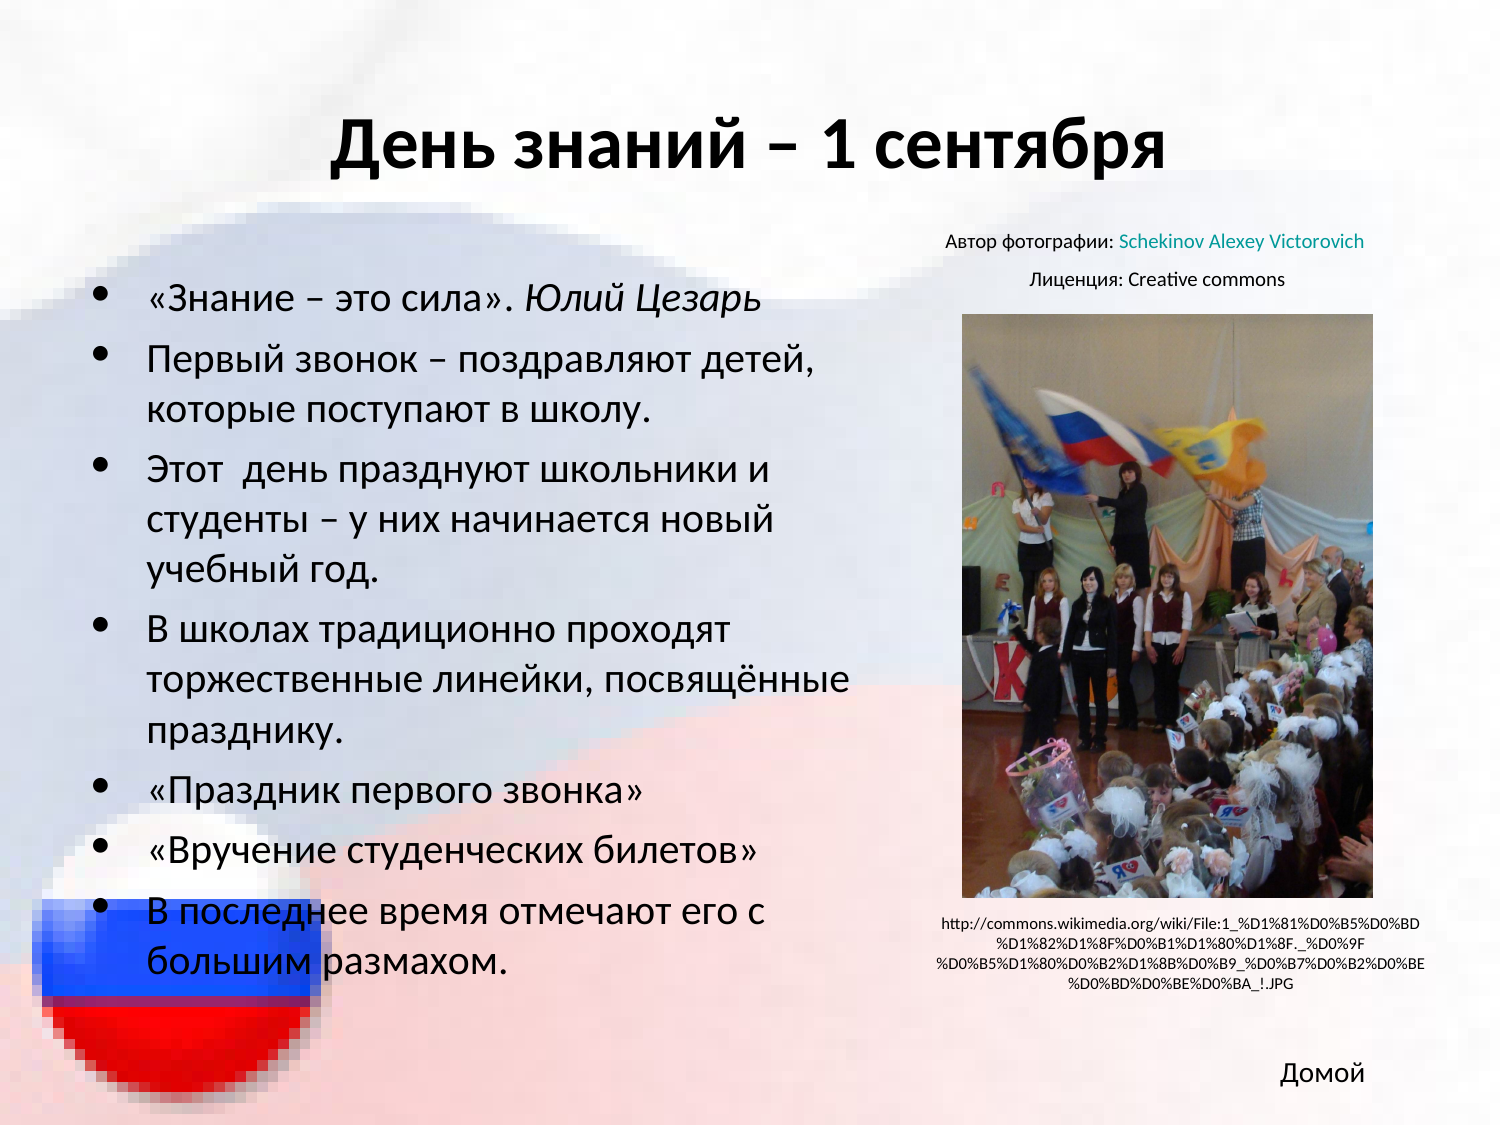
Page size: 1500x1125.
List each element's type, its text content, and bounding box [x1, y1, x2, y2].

list «Знание – это сила». Юлий Цезарь Первый звонок – поздравляют детей, которые поступают в школу. Этот день празднуют школьники и студенты – у них начинается новый учебный год. В школах традиционно проходят торжественные линейки, посвящённые празднику. «Праздник первого звонка» «Вручение студенческих билетов» В последнее время отмечают его с большим размахом. [74, 262, 892, 1052]
text_box http://commons.wikimedia.org/wiki/File:1_%D1%81%D0%B5%D0%BD%D1%82%D1%8F%D0%B1%D1%80%D1%8F._%D0%9F%D0%B5%D1%80%D0%B2%D1%8B%D0%B9_%D0%B7%D0%B2%D0%BE%D0%BD%D0%BE%D0%BA_!.JPG [915, 904, 1447, 1001]
text_box Домой [1226, 1050, 1420, 1090]
title День знаний – 1 сентября [75, 45, 1426, 233]
picture [0, 0, 1500, 1125]
text_box Автор фотографии: Schekinov Alexey Victorovich Лиценция: Creative commons [891, 219, 1424, 299]
